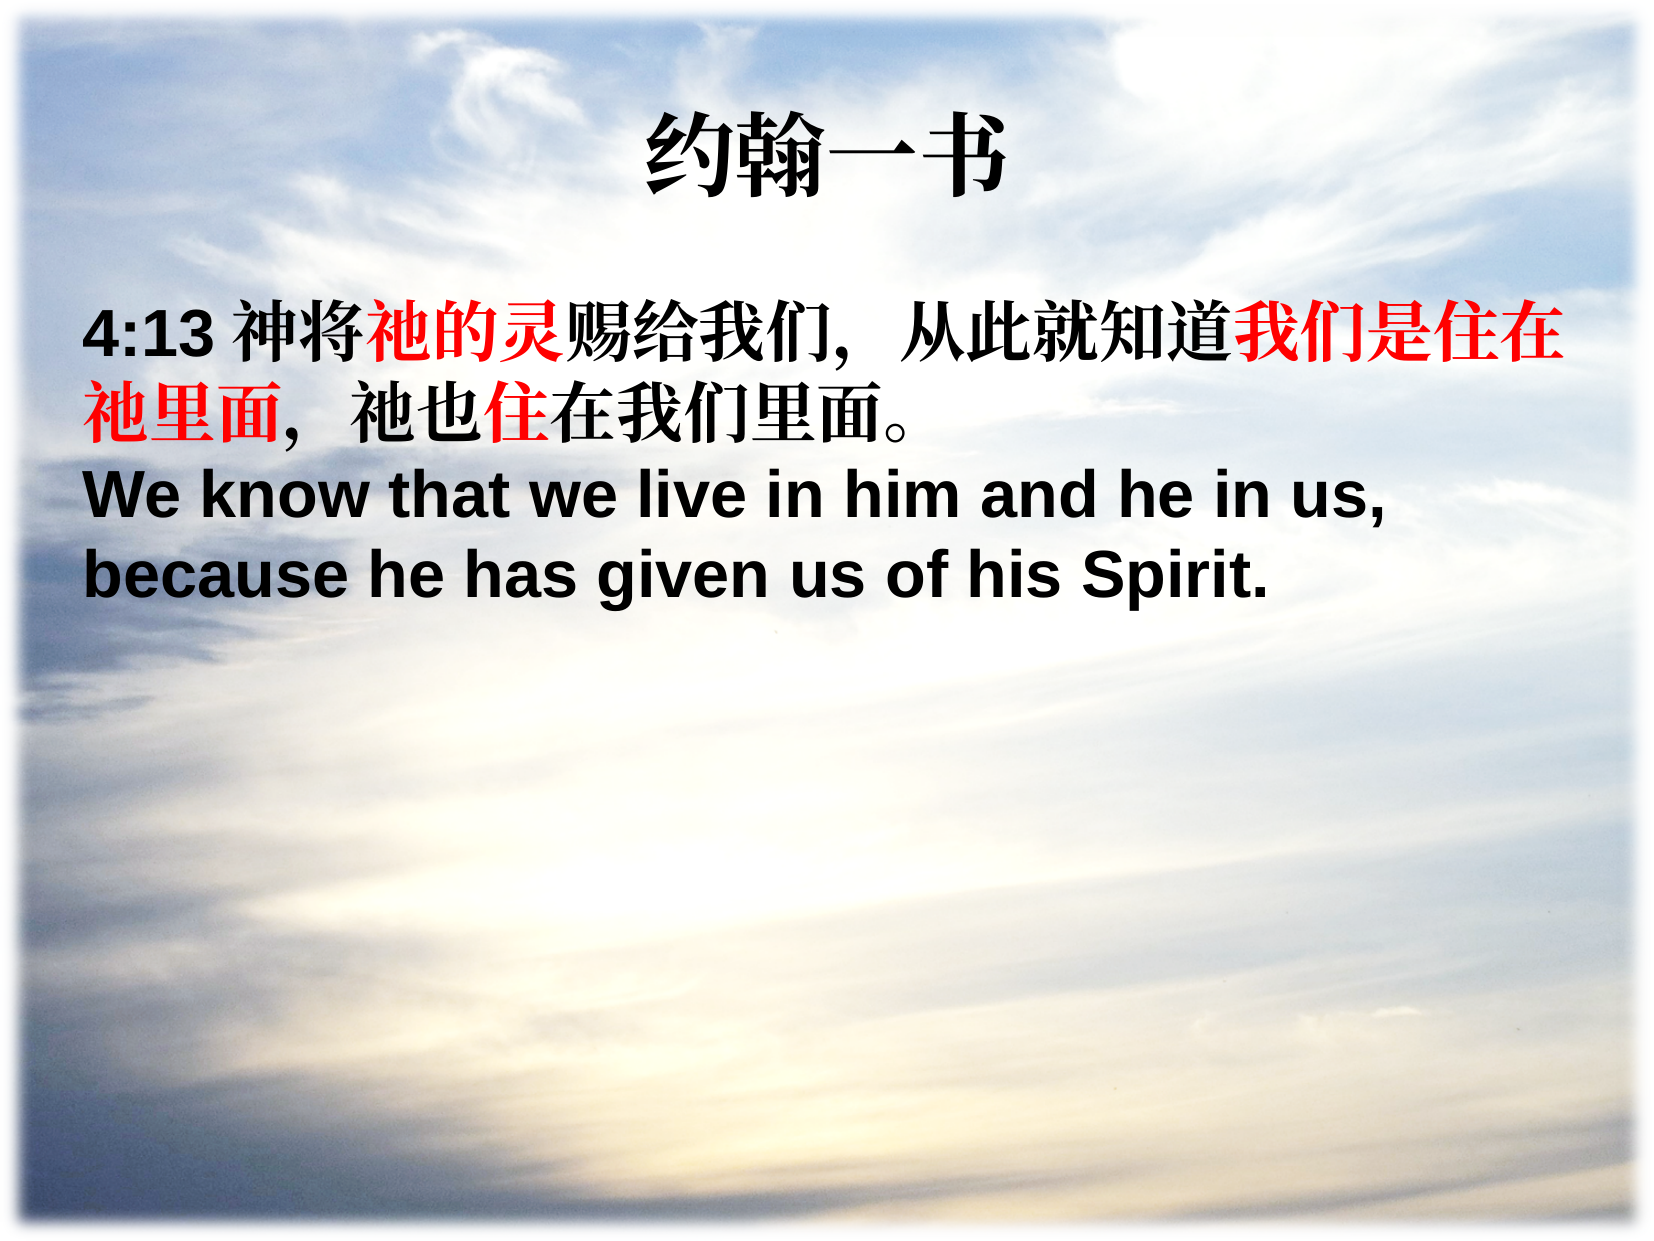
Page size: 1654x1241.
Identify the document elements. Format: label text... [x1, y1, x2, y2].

picture [0, 0, 1654, 1241]
title 约翰一书 [82, 49, 1571, 257]
list 4:13神将祂的灵赐给我们，从此就知道我们是住在祂里面，祂也住在我们里面。 We know that we live in him and he in us, because he has given us of his Spirit. [82, 290, 1571, 1109]
